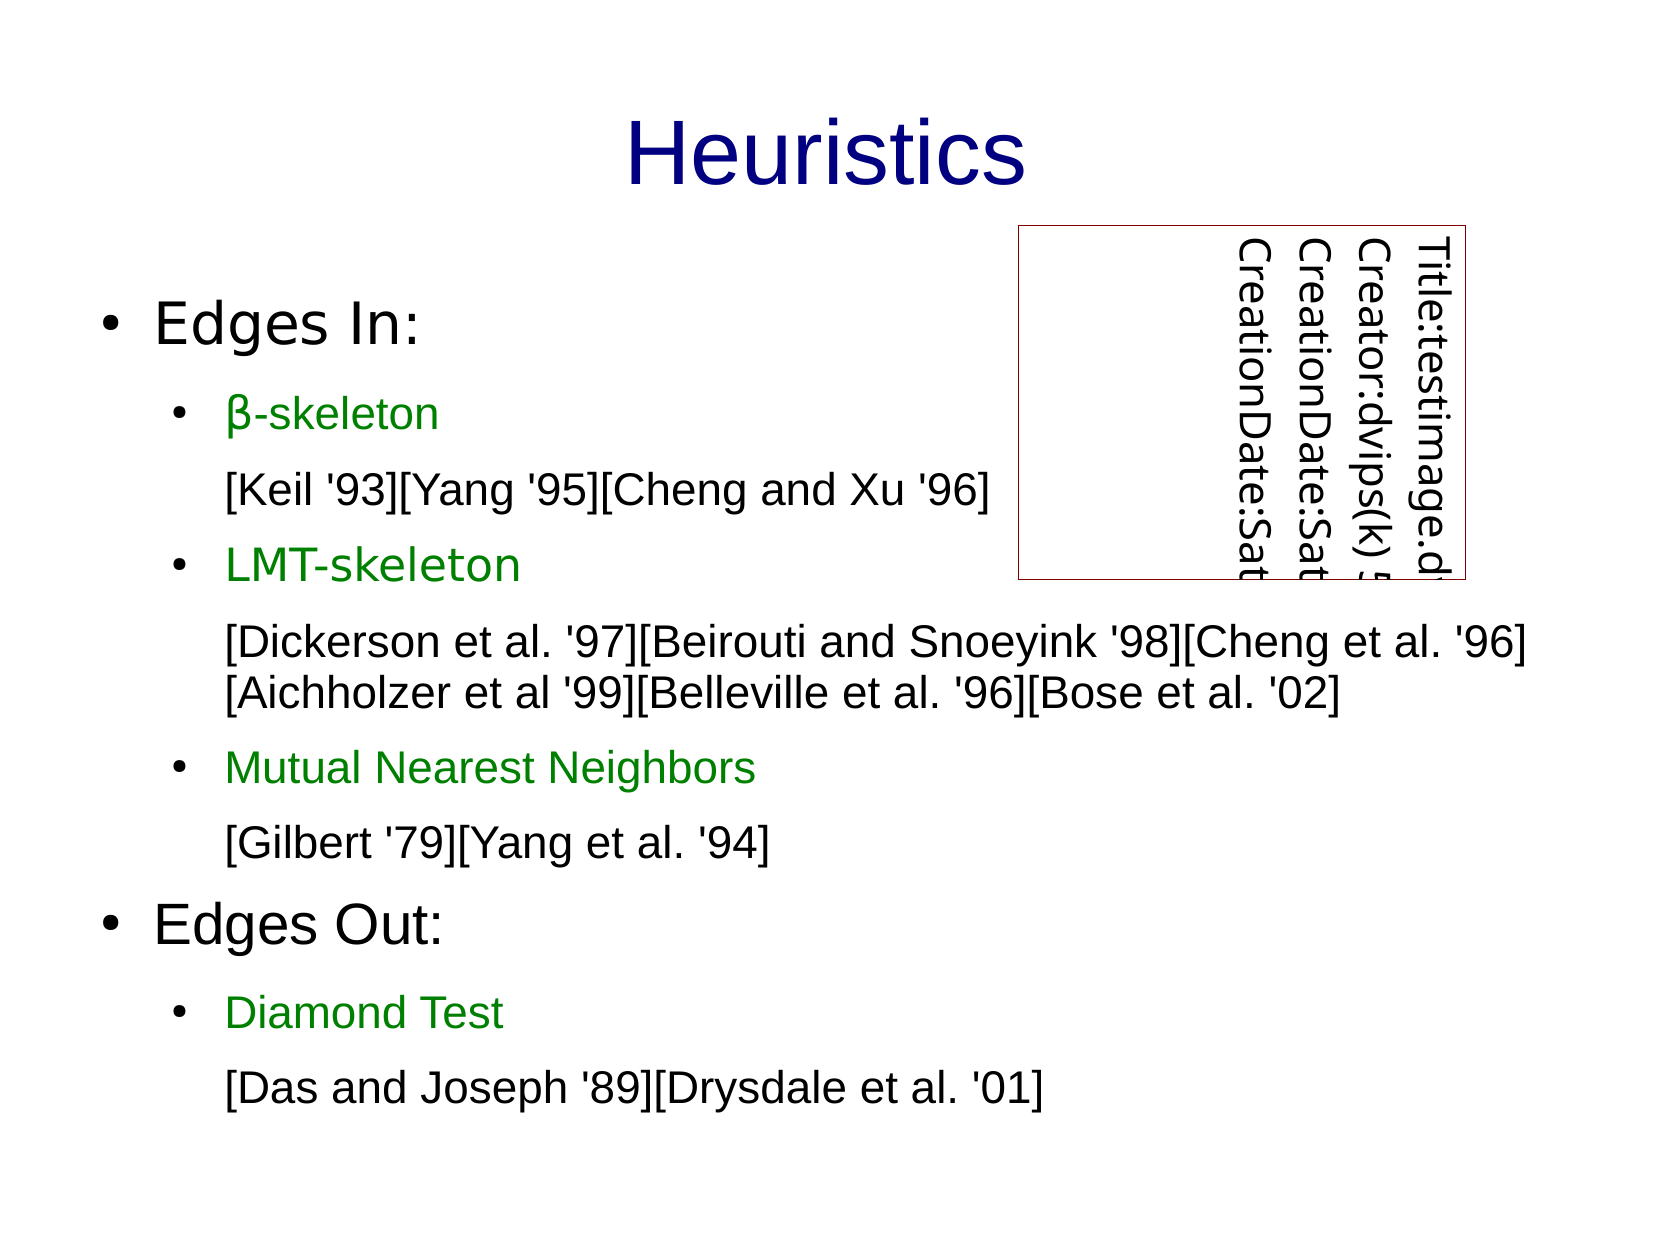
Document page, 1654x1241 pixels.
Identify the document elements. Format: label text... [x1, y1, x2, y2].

title Heuristics [82, 49, 1571, 257]
picture [1017, 222, 1468, 580]
list Edges In: β-skeleton [Keil '93][Yang '95][Cheng and Xu '96] LMT-skeleton [Dickerson et al. '97][Beirouti and Snoeyink '98][Cheng et al. '96][Aichholzer et al '99][Belleville et al. '96][Bose et al. '02] Mutual Nearest Neighbors [Gilbert '79][Yang et al. '94] Edges Out: Diamond Test [Das and Joseph '89][Drysdale et al. '01] [82, 290, 1571, 1109]
